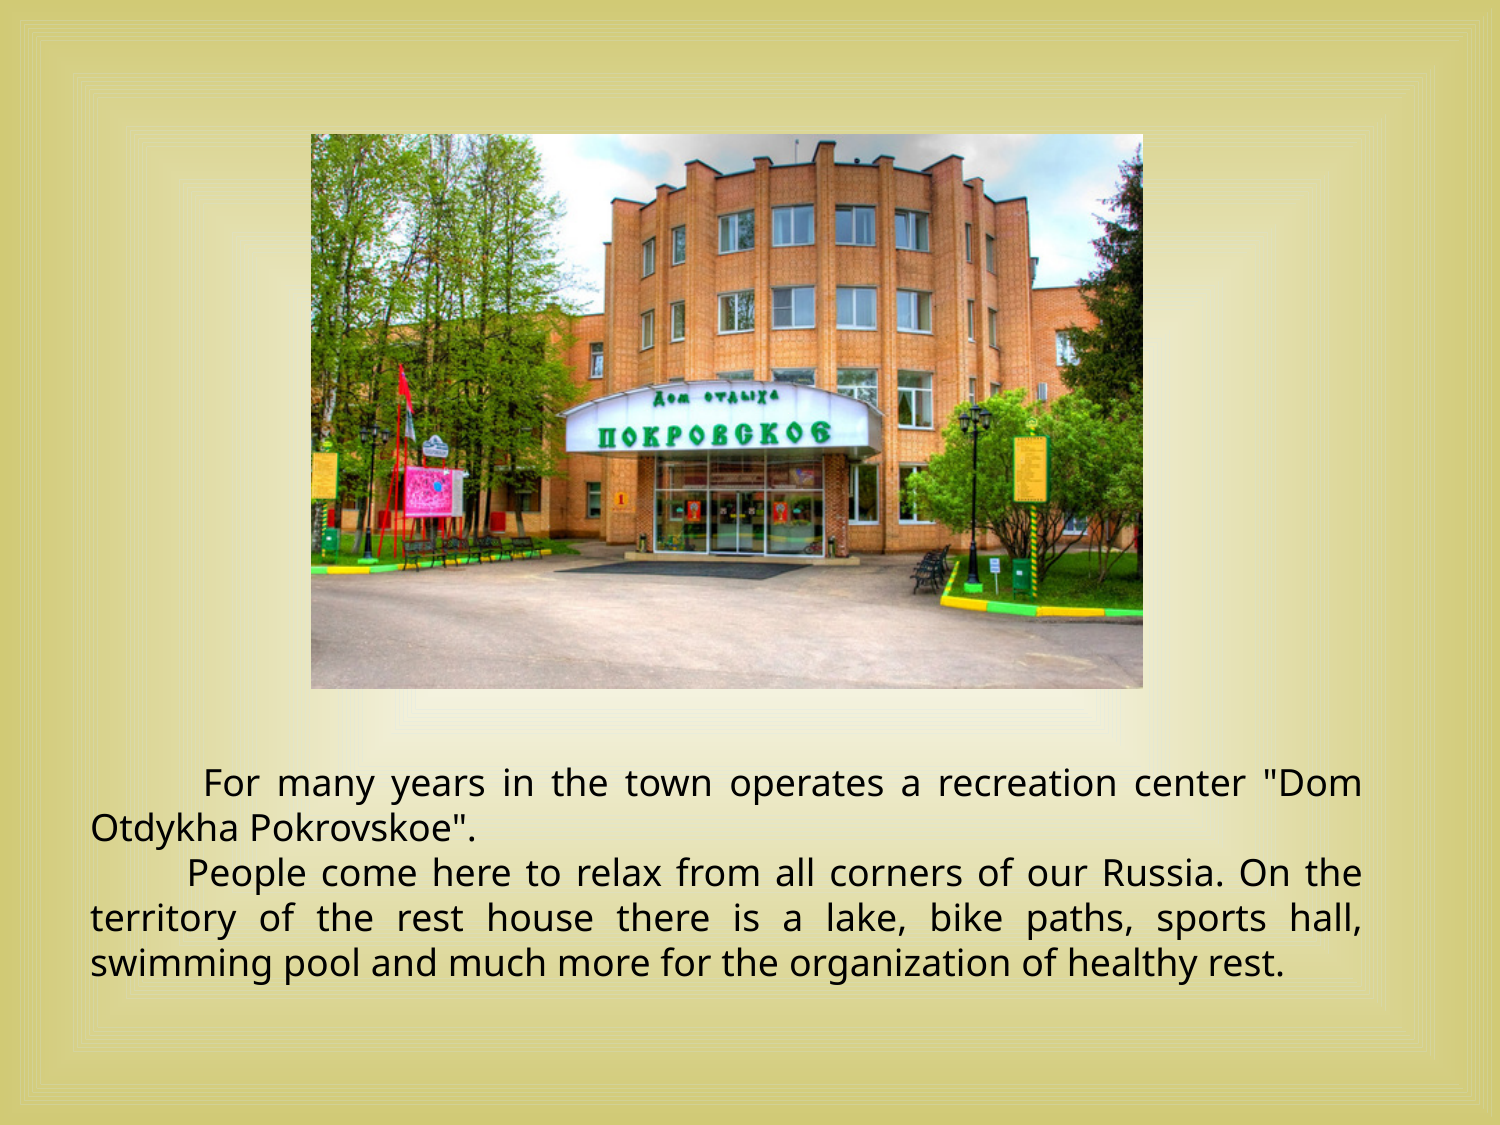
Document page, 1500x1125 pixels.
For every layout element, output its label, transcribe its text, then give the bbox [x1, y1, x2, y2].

text_box For many years in the town operates a recreation center "Dom Otdykha Pokrovskoe". People come here to relax from all corners of our Russia. On the territory of the rest house there is a lake, bike paths, sports hall, swimming pool and much more for the organization of healthy rest. [75, 751, 1379, 992]
picture [311, 134, 1143, 689]
